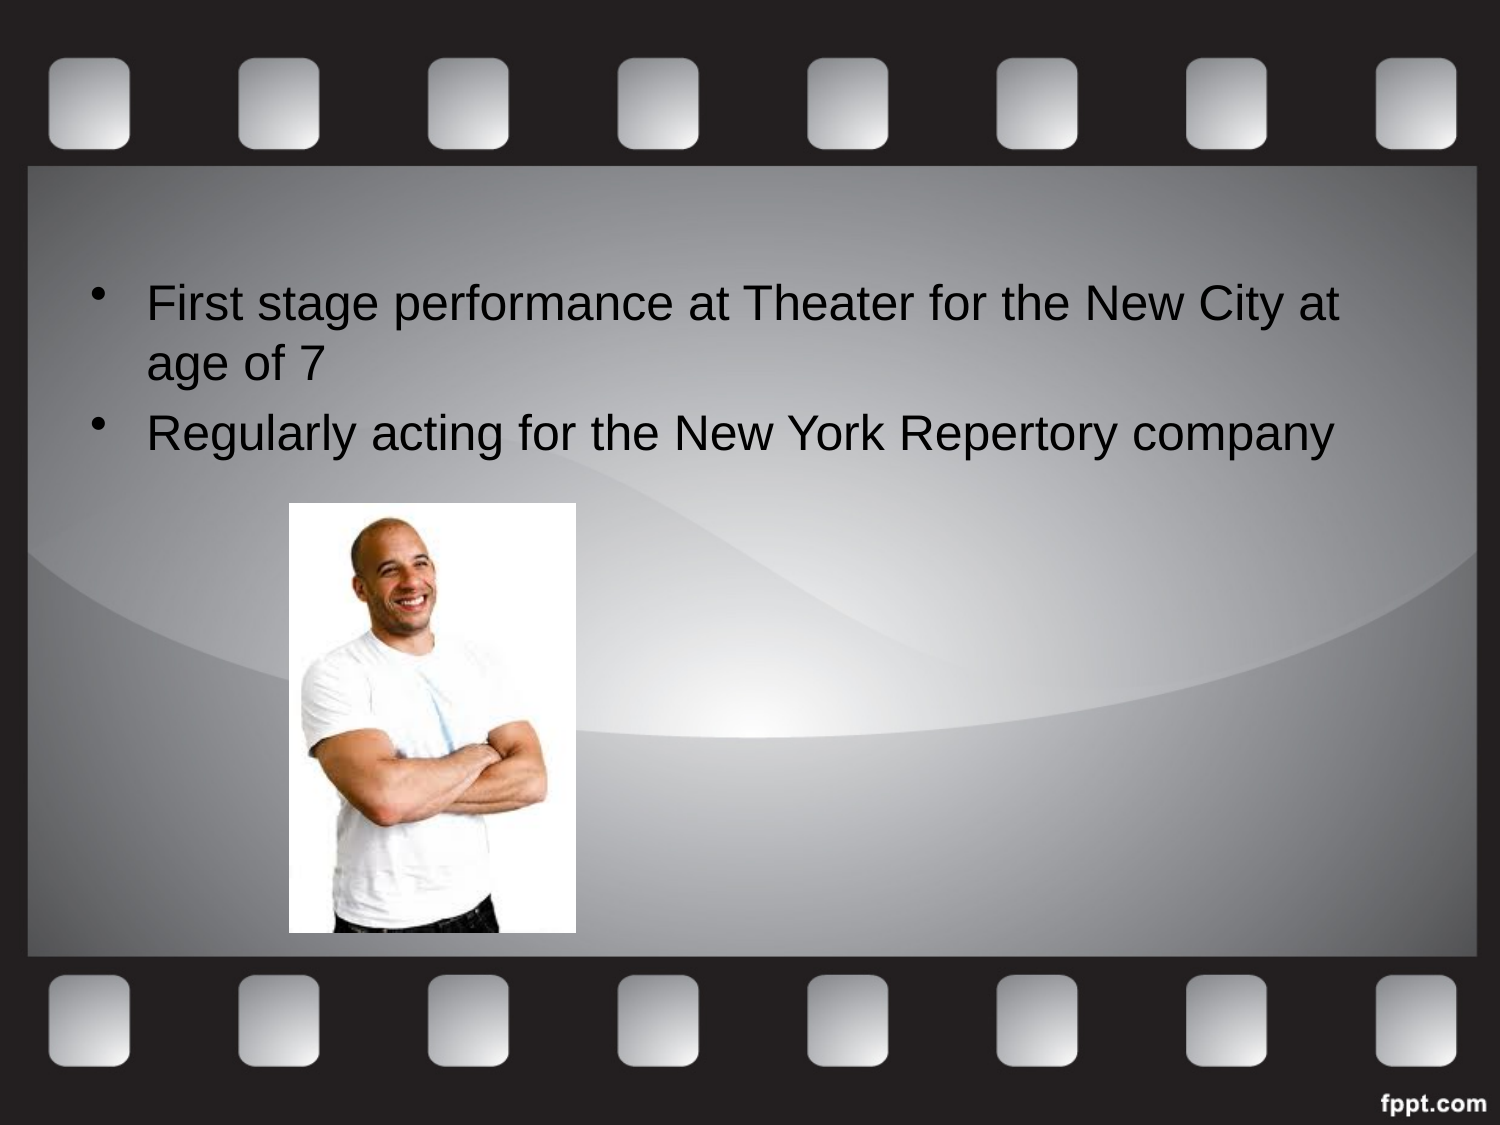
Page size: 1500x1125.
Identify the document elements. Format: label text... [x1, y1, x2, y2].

list First stage performance at Theater for the New City at age of 7 Regularly acting for the New York Repertory company [75, 262, 1425, 1005]
picture [0, 0, 1500, 1125]
